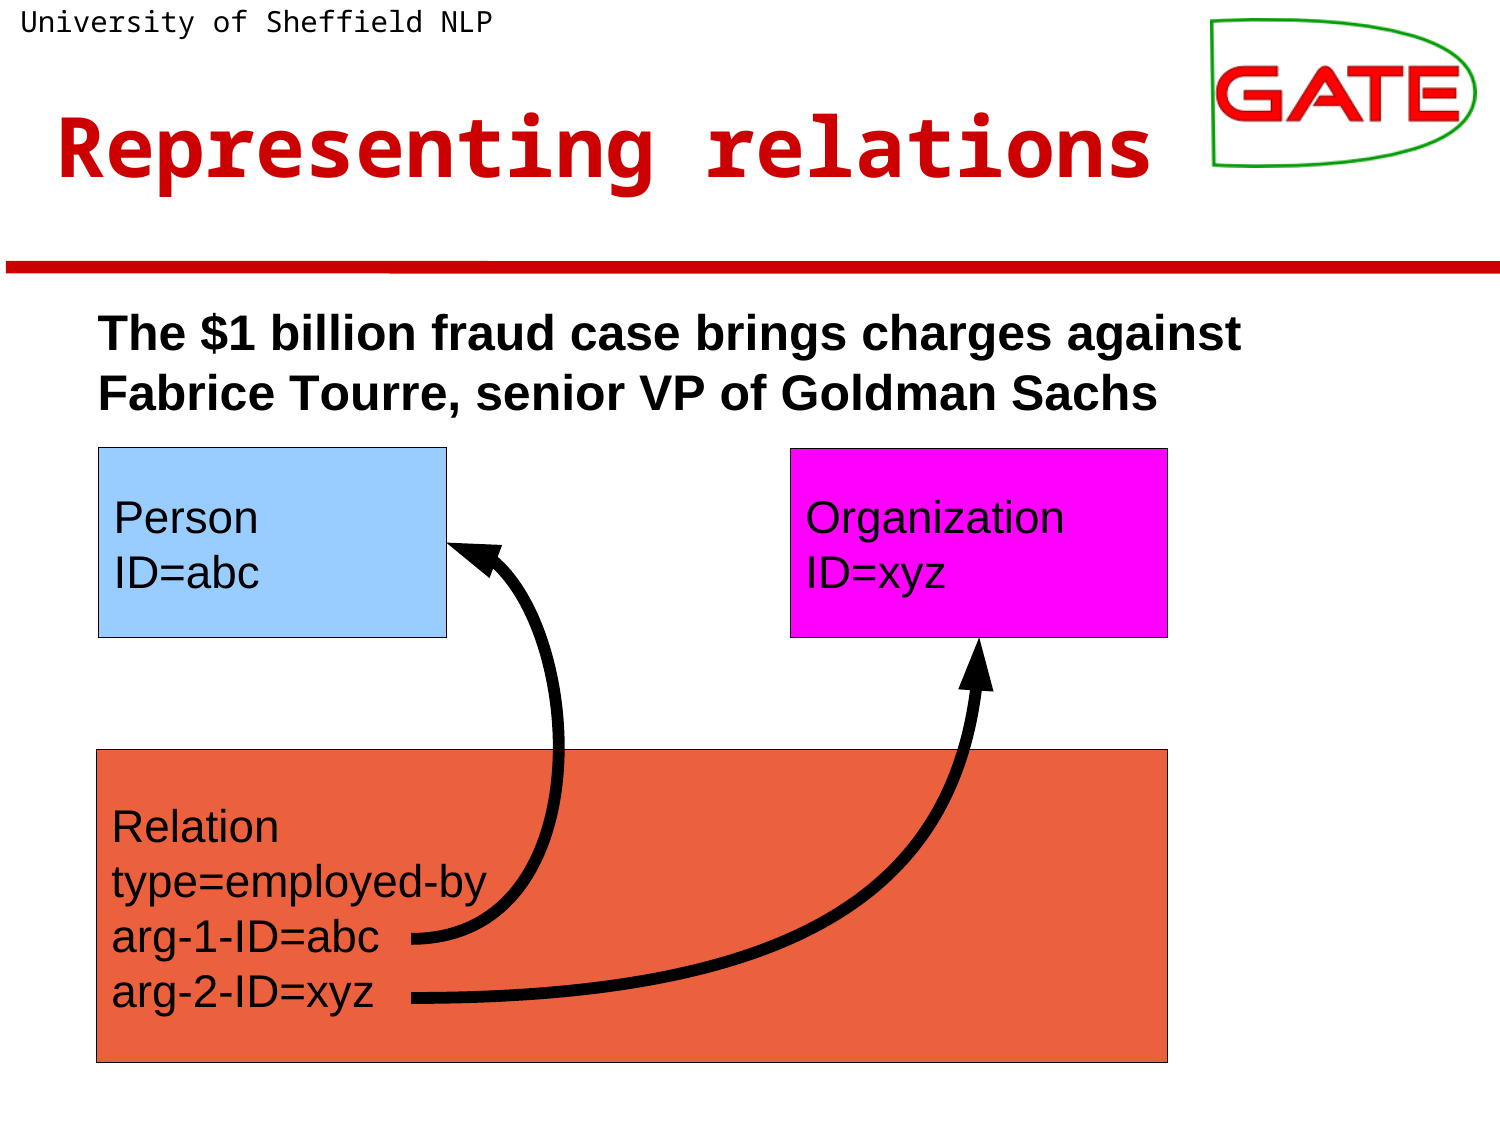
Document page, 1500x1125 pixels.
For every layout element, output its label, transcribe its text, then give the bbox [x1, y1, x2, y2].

title Representing relations [41, 30, 1391, 262]
picture [1210, 18, 1477, 168]
text_box Relation type=employed-by arg-1-ID=abc arg-2-ID=xyz [96, 749, 1168, 1063]
text_box Organization ID=xyz [790, 448, 1168, 638]
text_box The $1 billion fraud case brings charges against Fabrice Tourre, senior VP of Goldman Sachs [83, 293, 1263, 429]
text_box Person ID=abc [98, 447, 447, 638]
